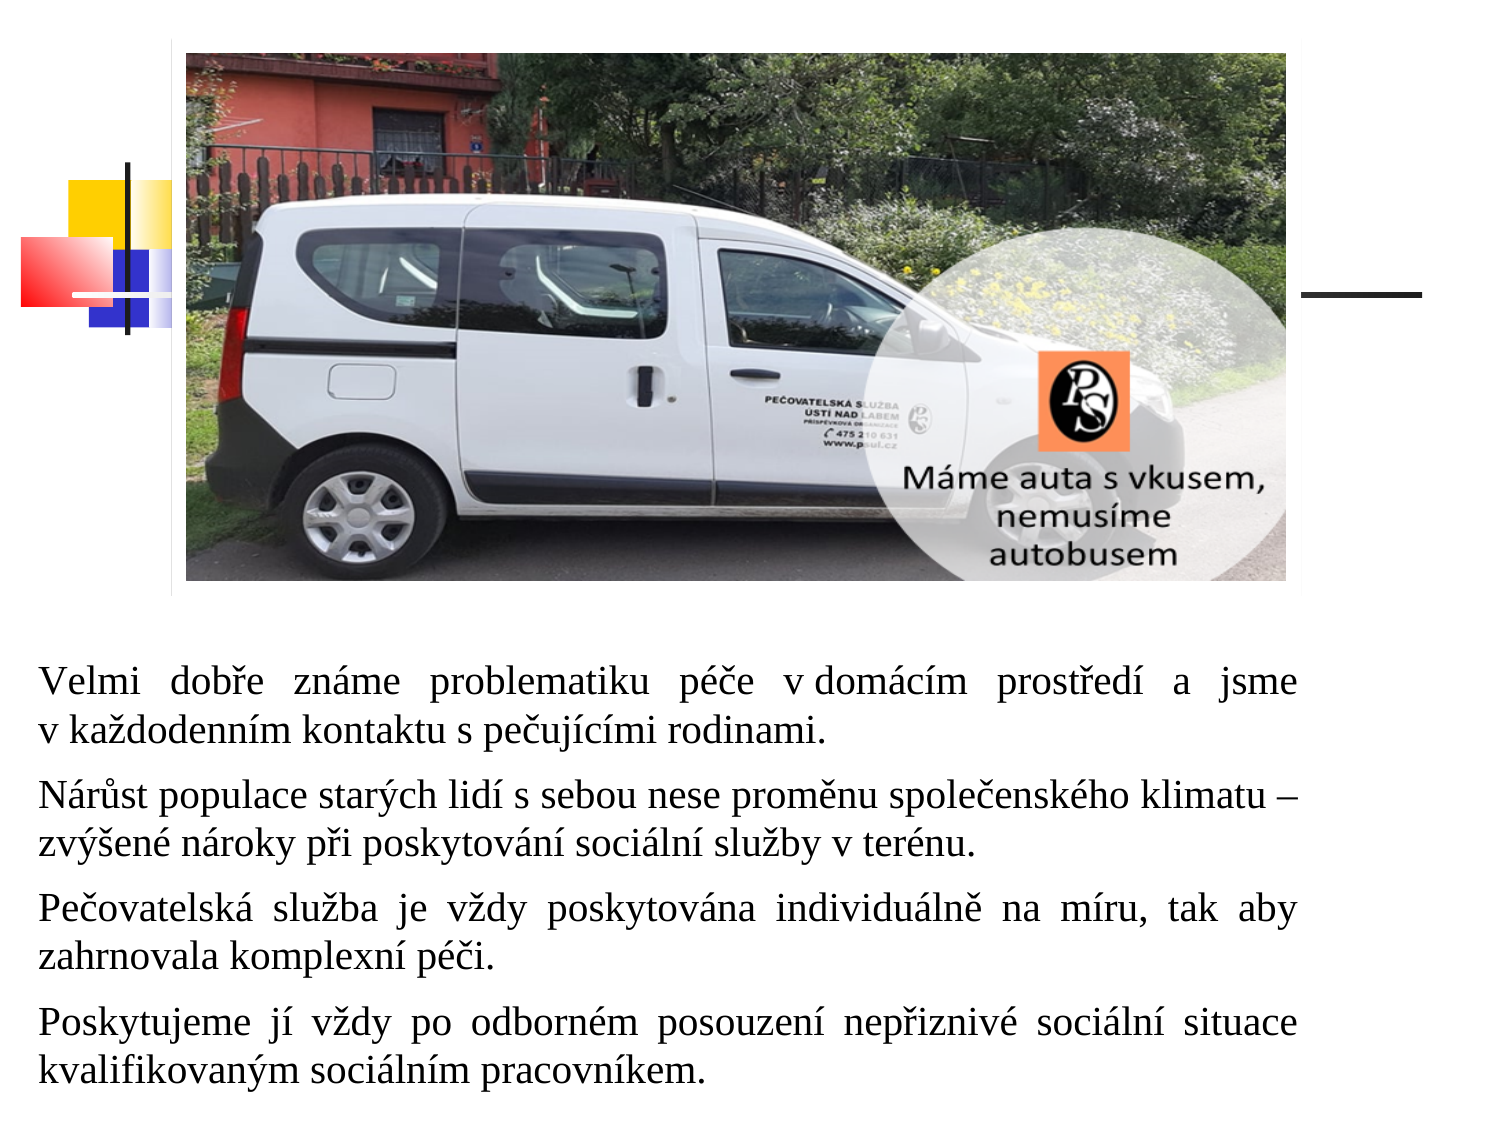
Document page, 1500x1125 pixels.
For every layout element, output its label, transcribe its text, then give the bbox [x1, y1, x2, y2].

list Velmi dobře známe problematiku péče v domácím prostředí a jsme v každodenním kontaktu s pečujícími rodinami. Nárůst populace starých lidí s sebou nese proměnu společenského klimatu – zvýšené nároky při poskytování sociální služby v terénu. Pečovatelská služba je vždy poskytována individuálně na míru, tak aby zahrnovala komplexní péči. Poskytujeme jí vždy po odborném posouzení nepřiznivé sociální situace kvalifikovaným sociálním pracovníkem. [23, 457, 1314, 1104]
picture [186, 53, 1287, 582]
